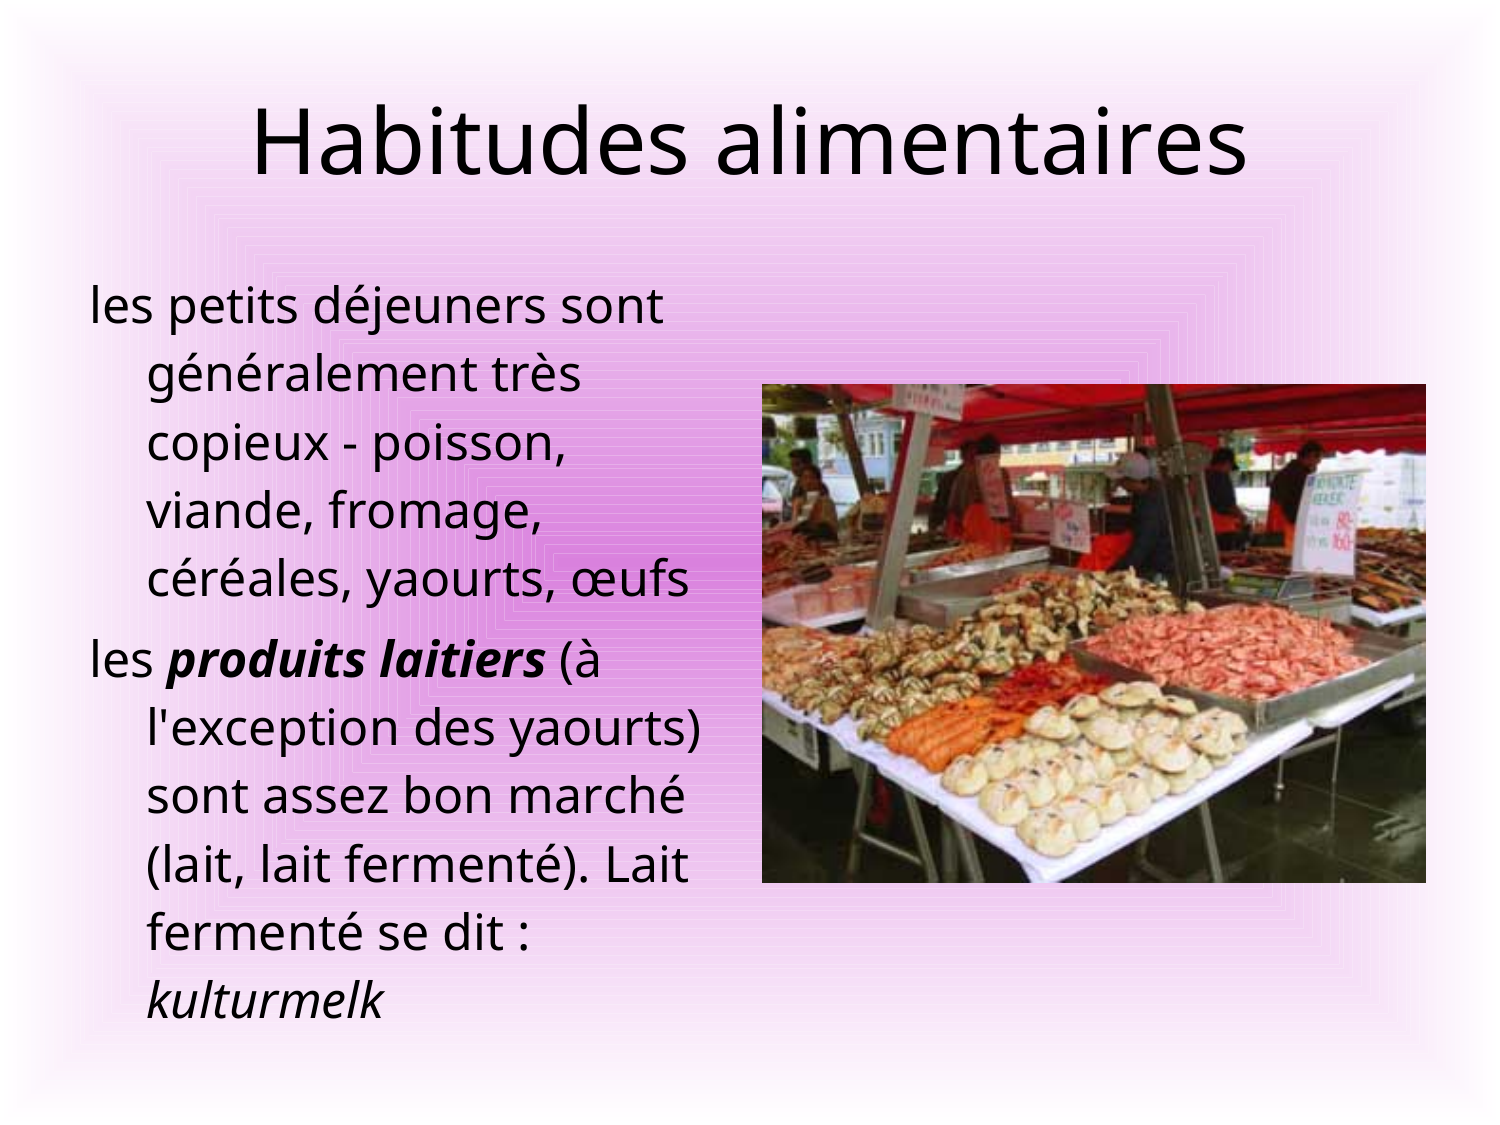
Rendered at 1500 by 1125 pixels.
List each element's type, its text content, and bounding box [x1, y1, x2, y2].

picture [762, 384, 1426, 883]
list les petits déjeuners sont généralement très copieux - poisson, viande, fromage, céréales, yaourts, œufs les produits laitiers (à l'exception des yaourts) sont assez bon marché (lait, lait fermenté). Lait fermenté se dit : kulturmelk [75, 262, 738, 1048]
title Habitudes alimentaires [75, 45, 1426, 233]
